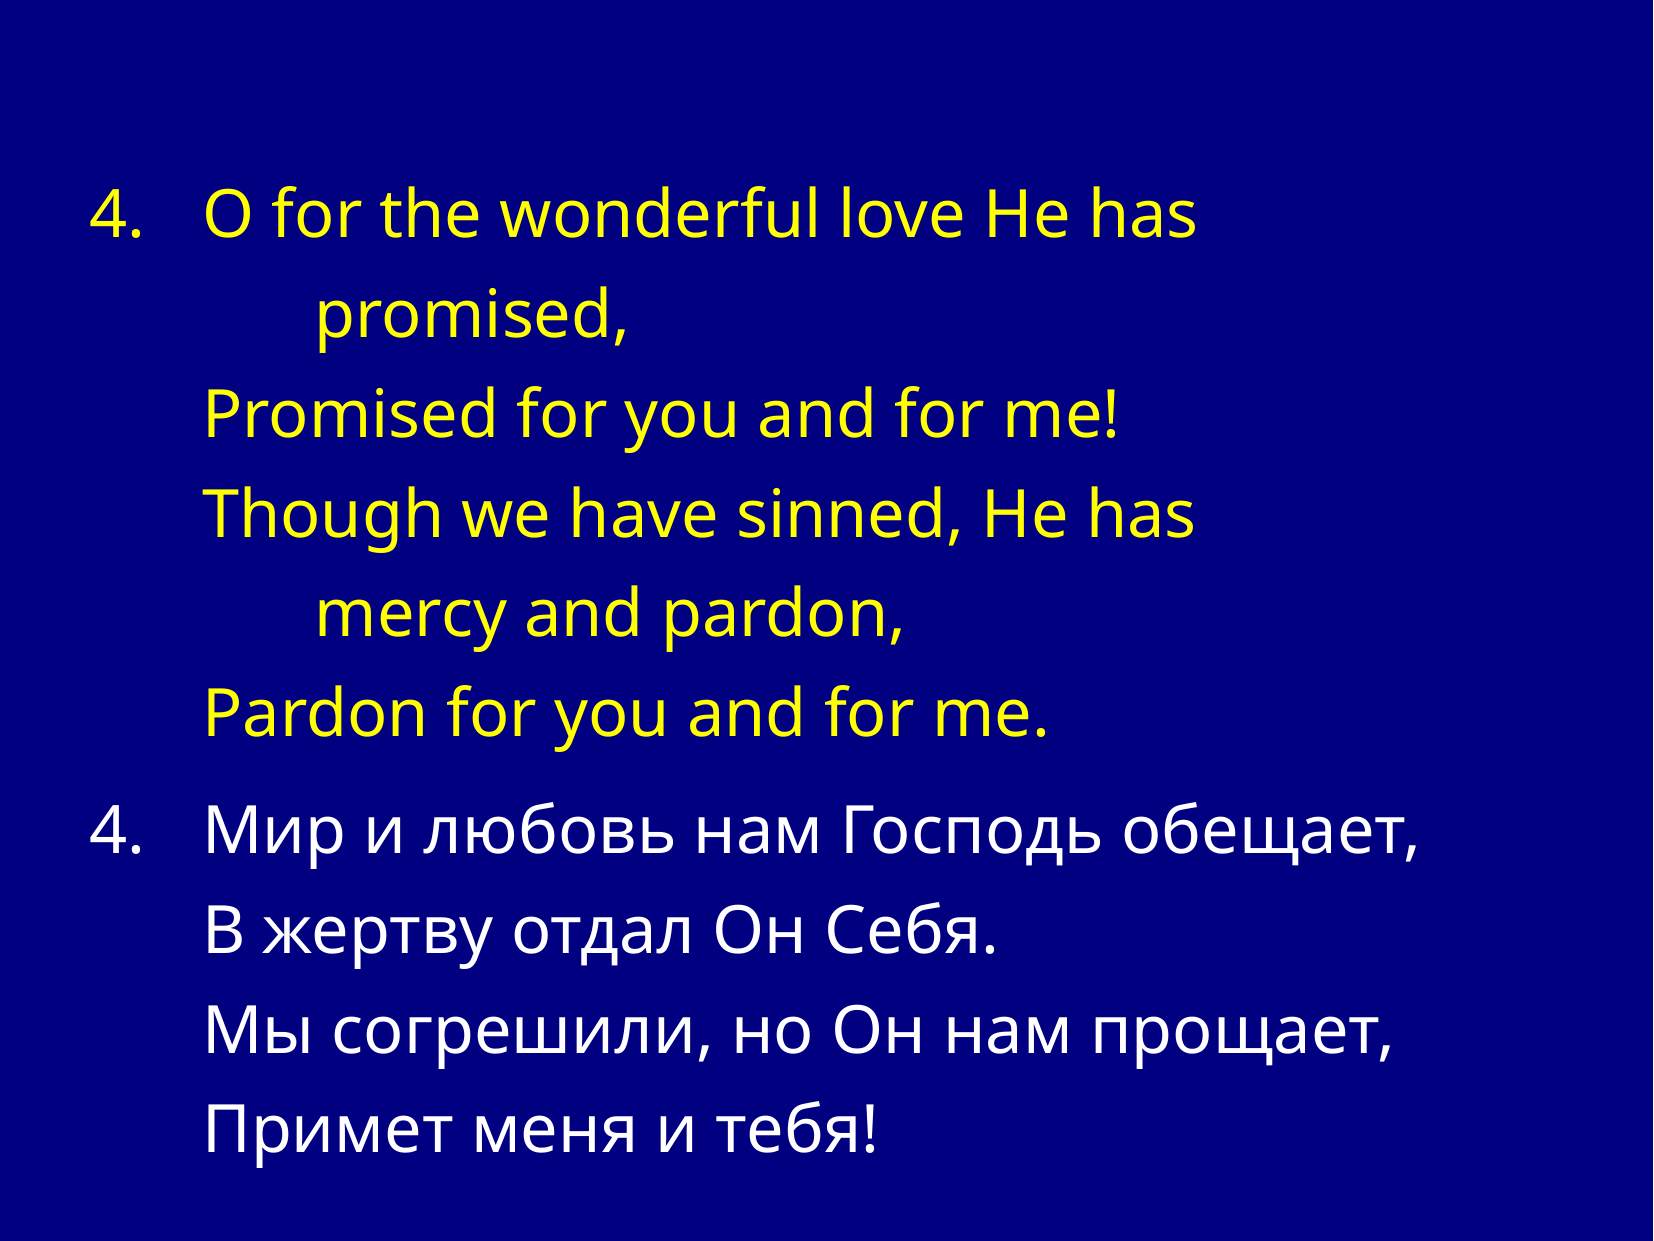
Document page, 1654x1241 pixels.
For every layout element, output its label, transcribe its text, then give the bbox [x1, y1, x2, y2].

text_box 4. Мир и любовь нам Господь обещает, В жертву отдал Он Себя. Мы согрешили, но Он нам прощает, Примет меня и тебя! [75, 675, 1576, 1163]
text_box 4. O for the wonderful love He has promised, Promised for you and for me! Though we have sinned, He has mercy and pardon, Pardon for you and for me. [75, 150, 1576, 675]
